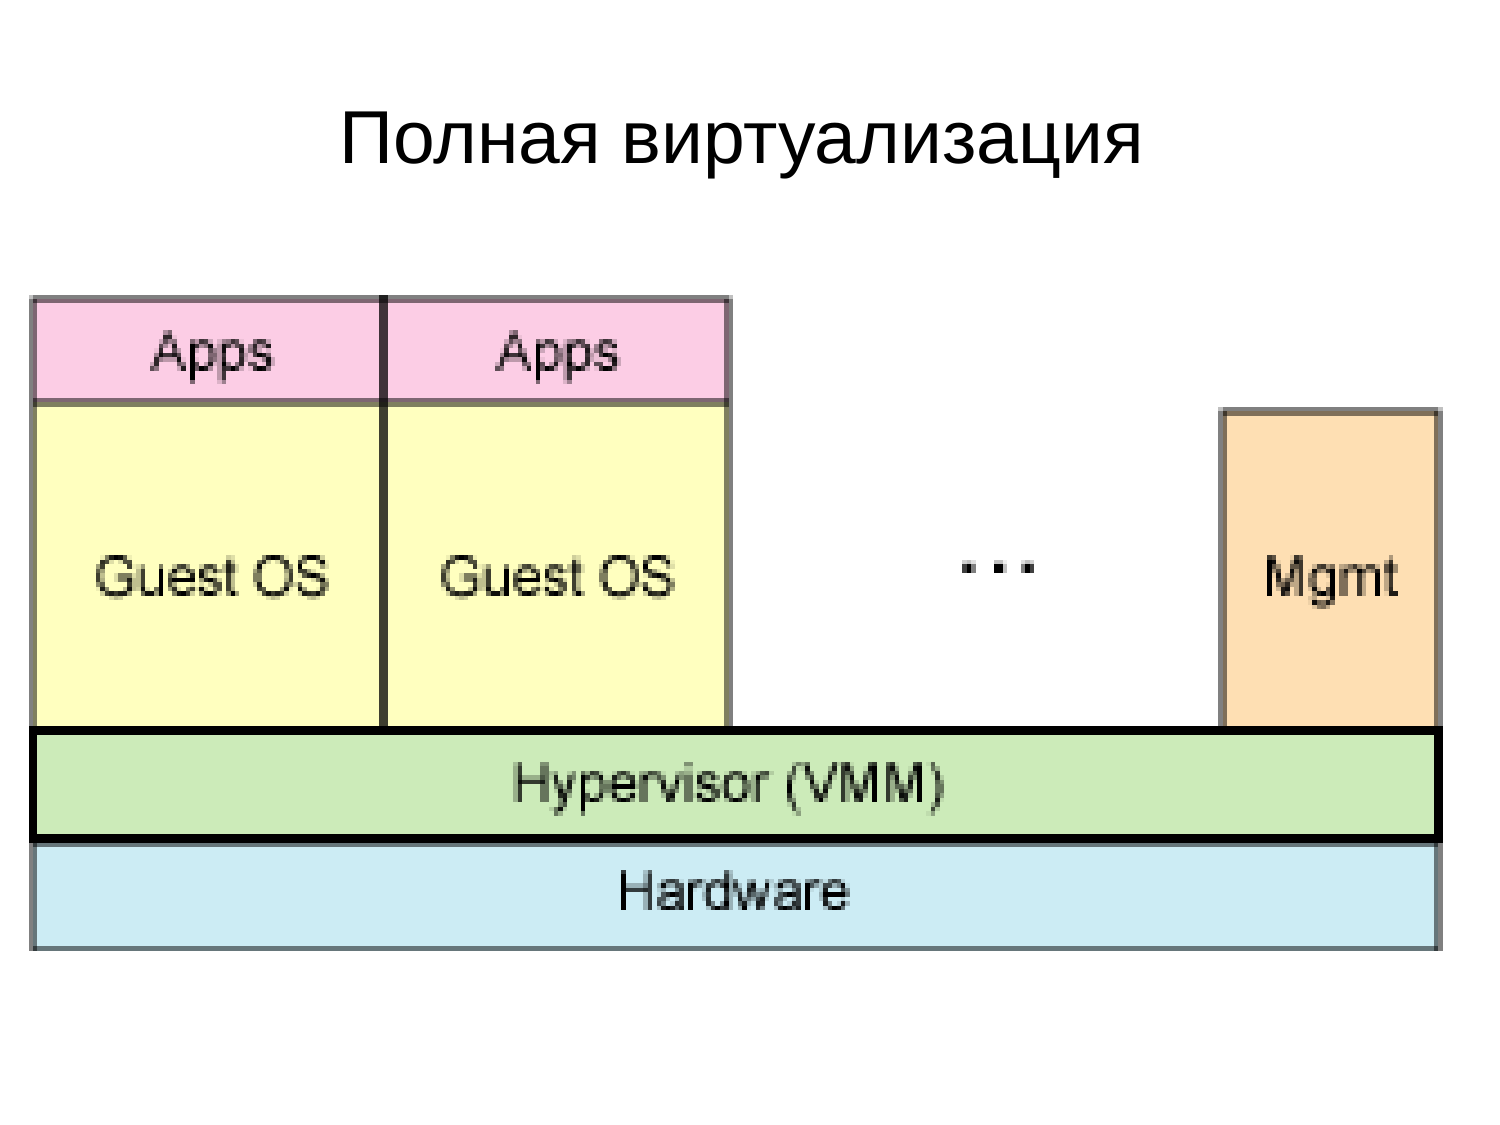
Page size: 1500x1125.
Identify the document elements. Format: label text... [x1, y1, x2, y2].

picture [29, 295, 1443, 951]
text_box Полная виртуализация [324, 88, 1265, 188]
